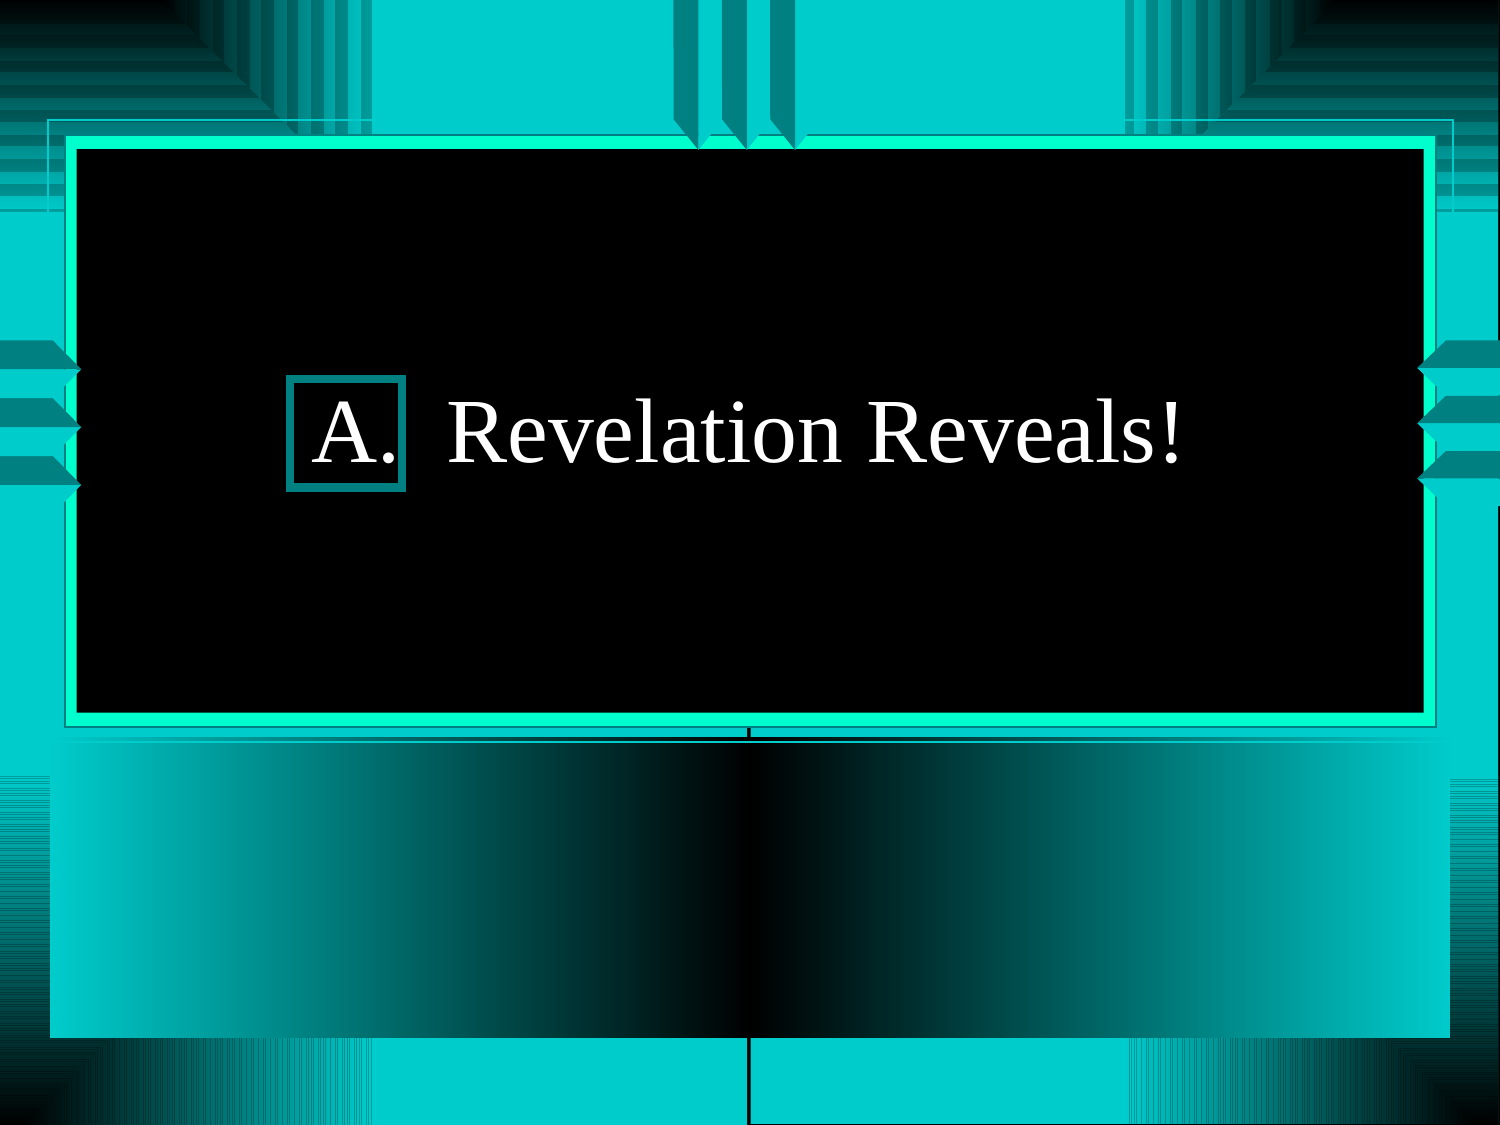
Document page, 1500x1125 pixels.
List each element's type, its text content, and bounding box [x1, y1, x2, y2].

title A. Revelation Reveals! [112, 337, 1388, 526]
